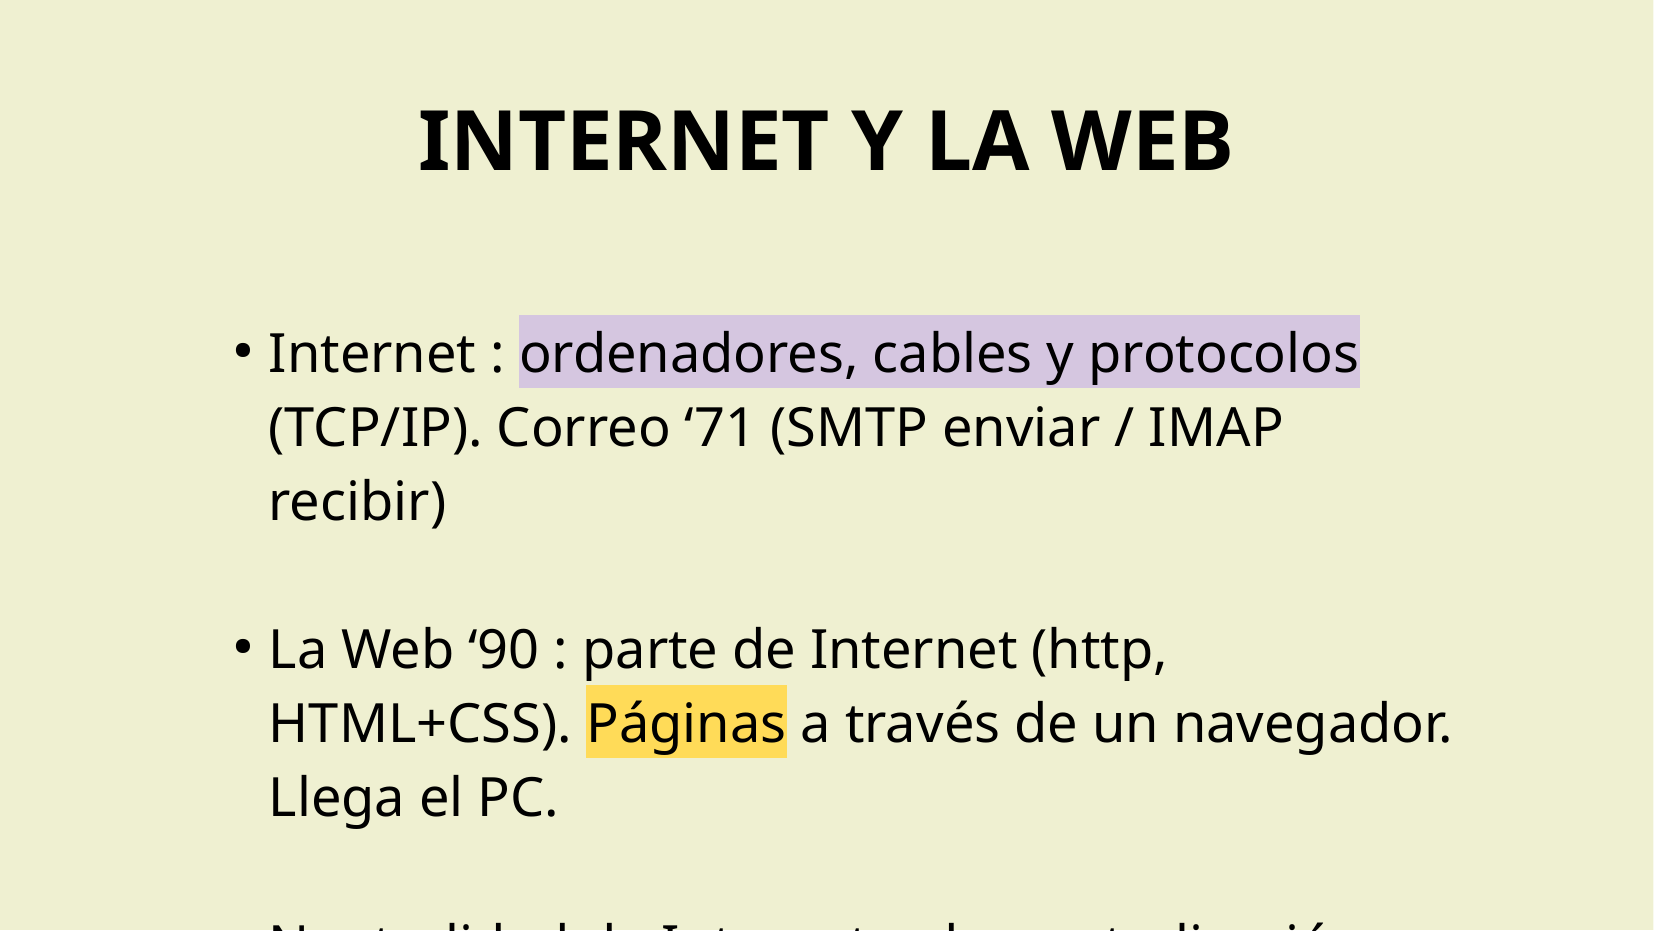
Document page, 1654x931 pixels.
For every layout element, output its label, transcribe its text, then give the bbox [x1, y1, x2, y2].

title INTERNET Y LA WEB [82, 60, 1571, 216]
text_box Internet : ordenadores, cables y protocolos (TCP/IP). Correo ‘71 (SMTP enviar / IMAP recibir) La Web ‘90 : parte de Internet (http, HTML+CSS). Páginas a través de un navegador. Llega el PC. Neutralidad de Internet y descentralización web : repartir poder y oportunidades con nuestros clics. [218, 307, 1483, 776]
